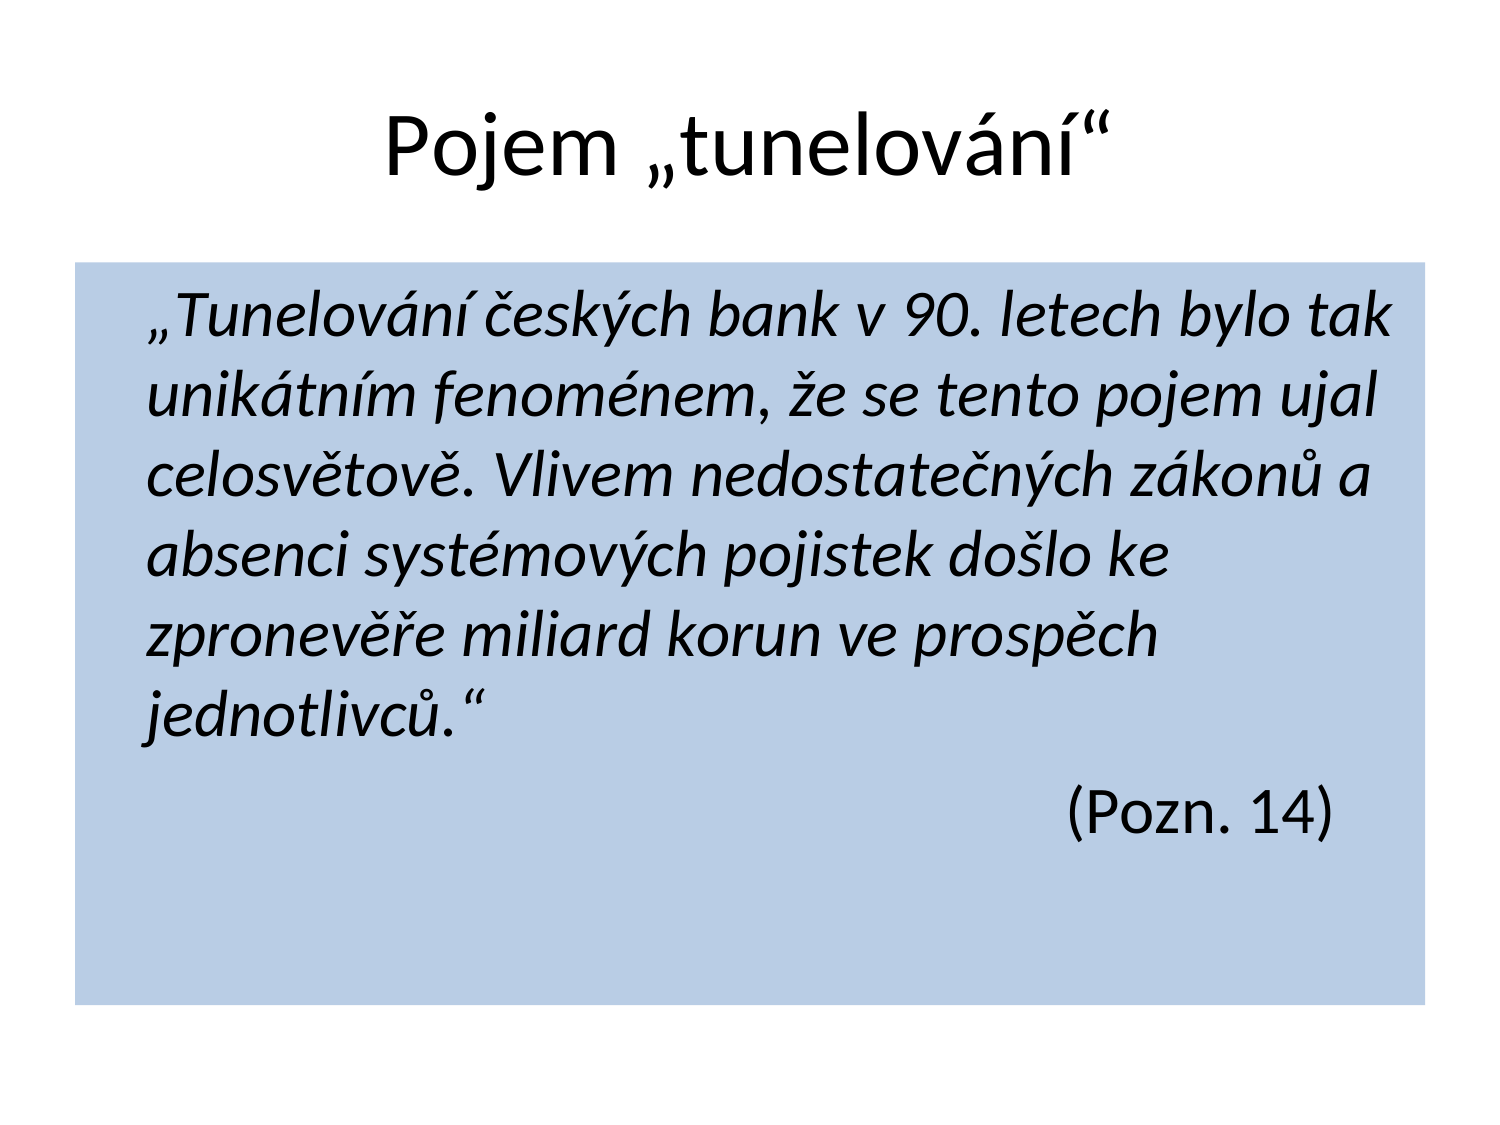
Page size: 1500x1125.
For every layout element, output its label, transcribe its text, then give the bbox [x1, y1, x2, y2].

title Pojem „tunelování“ [75, 45, 1426, 233]
list „Tunelování českých bank v 90. letech bylo tak unikátním fenoménem, že se tento pojem ujal celosvětově. Vlivem nedostatečných zákonů a absenci systémových pojistek došlo ke zpronevěře miliard korun ve prospěch jednotlivců.“ (Pozn. 14) [75, 262, 1426, 1006]
